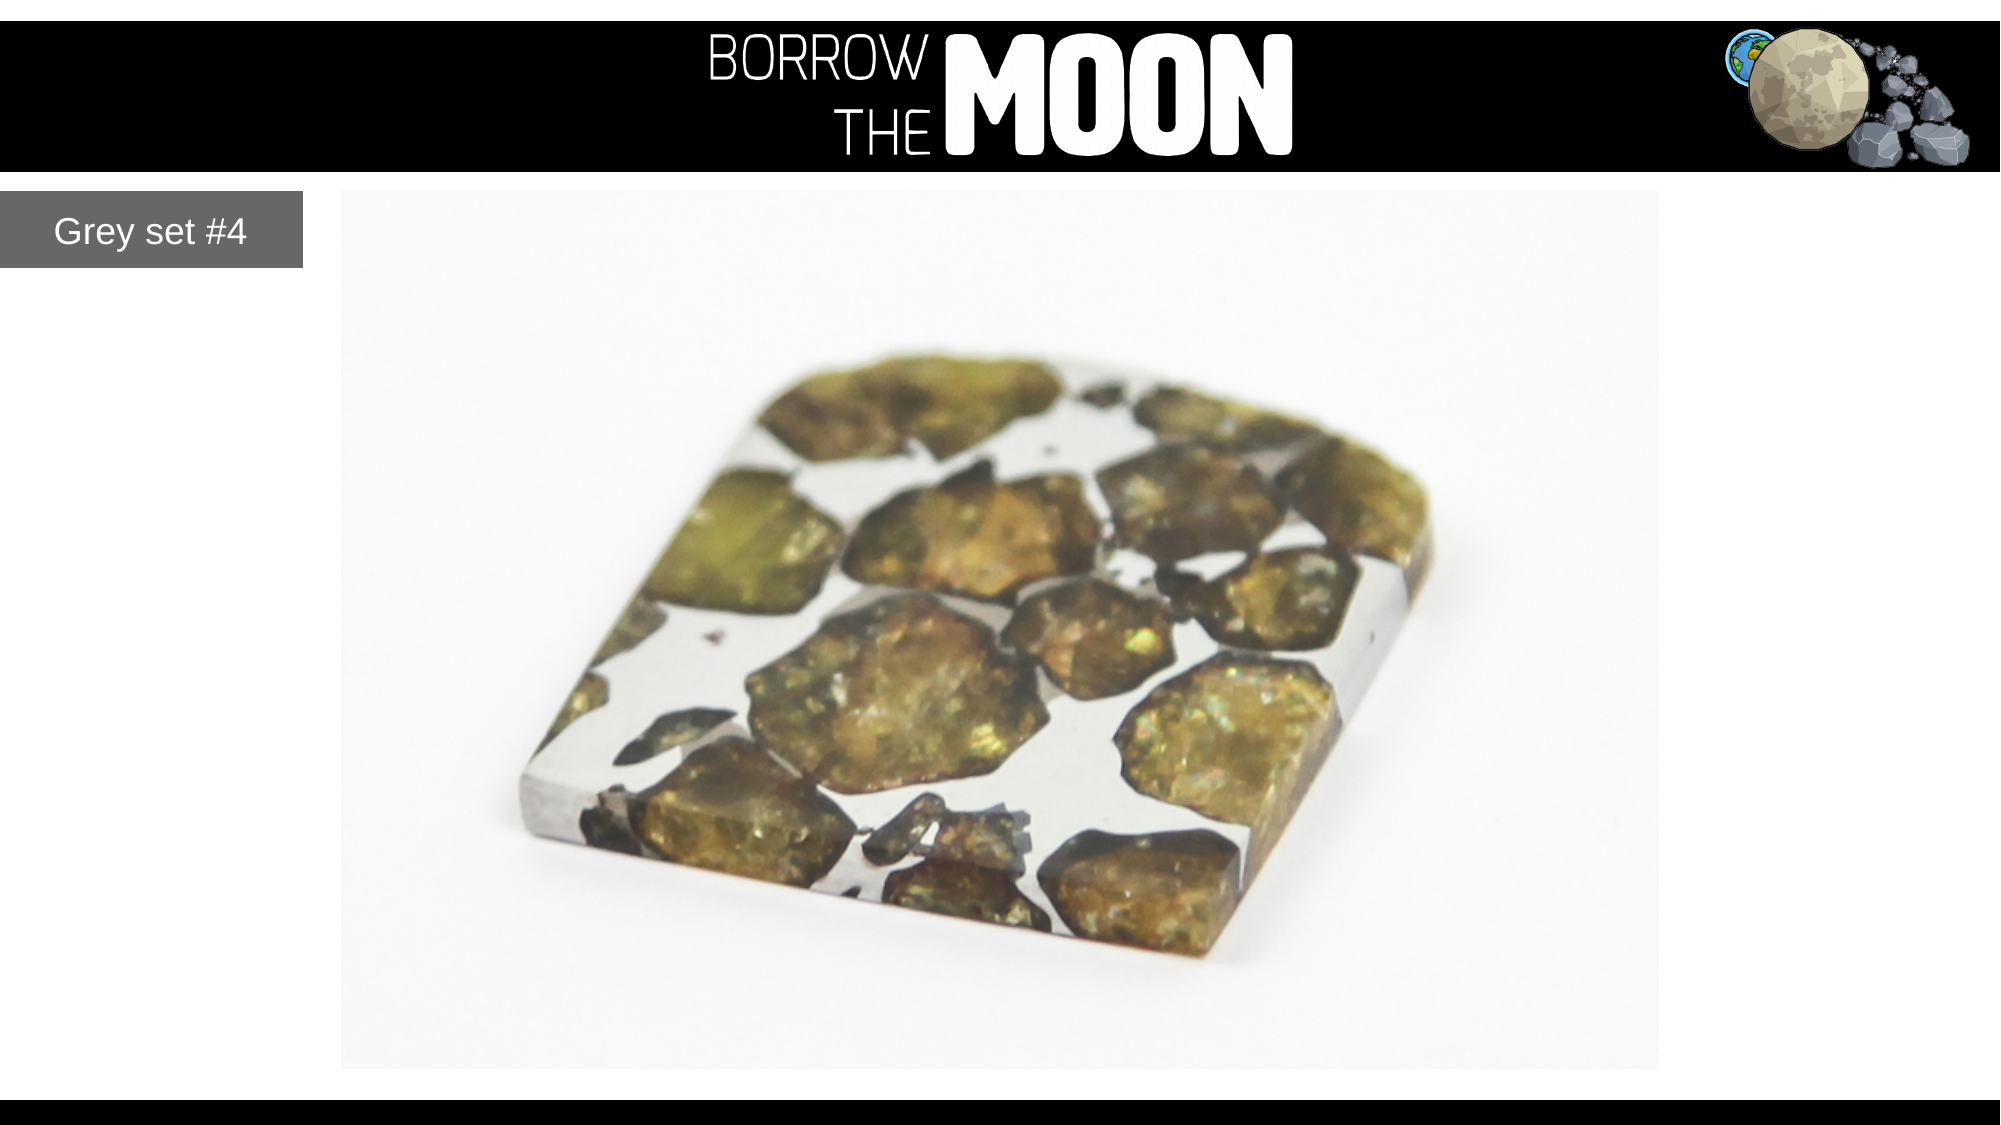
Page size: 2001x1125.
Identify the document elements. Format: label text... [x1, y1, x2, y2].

picture [341, 190, 1659, 1069]
text_box Grey set #4 [0, 191, 303, 268]
